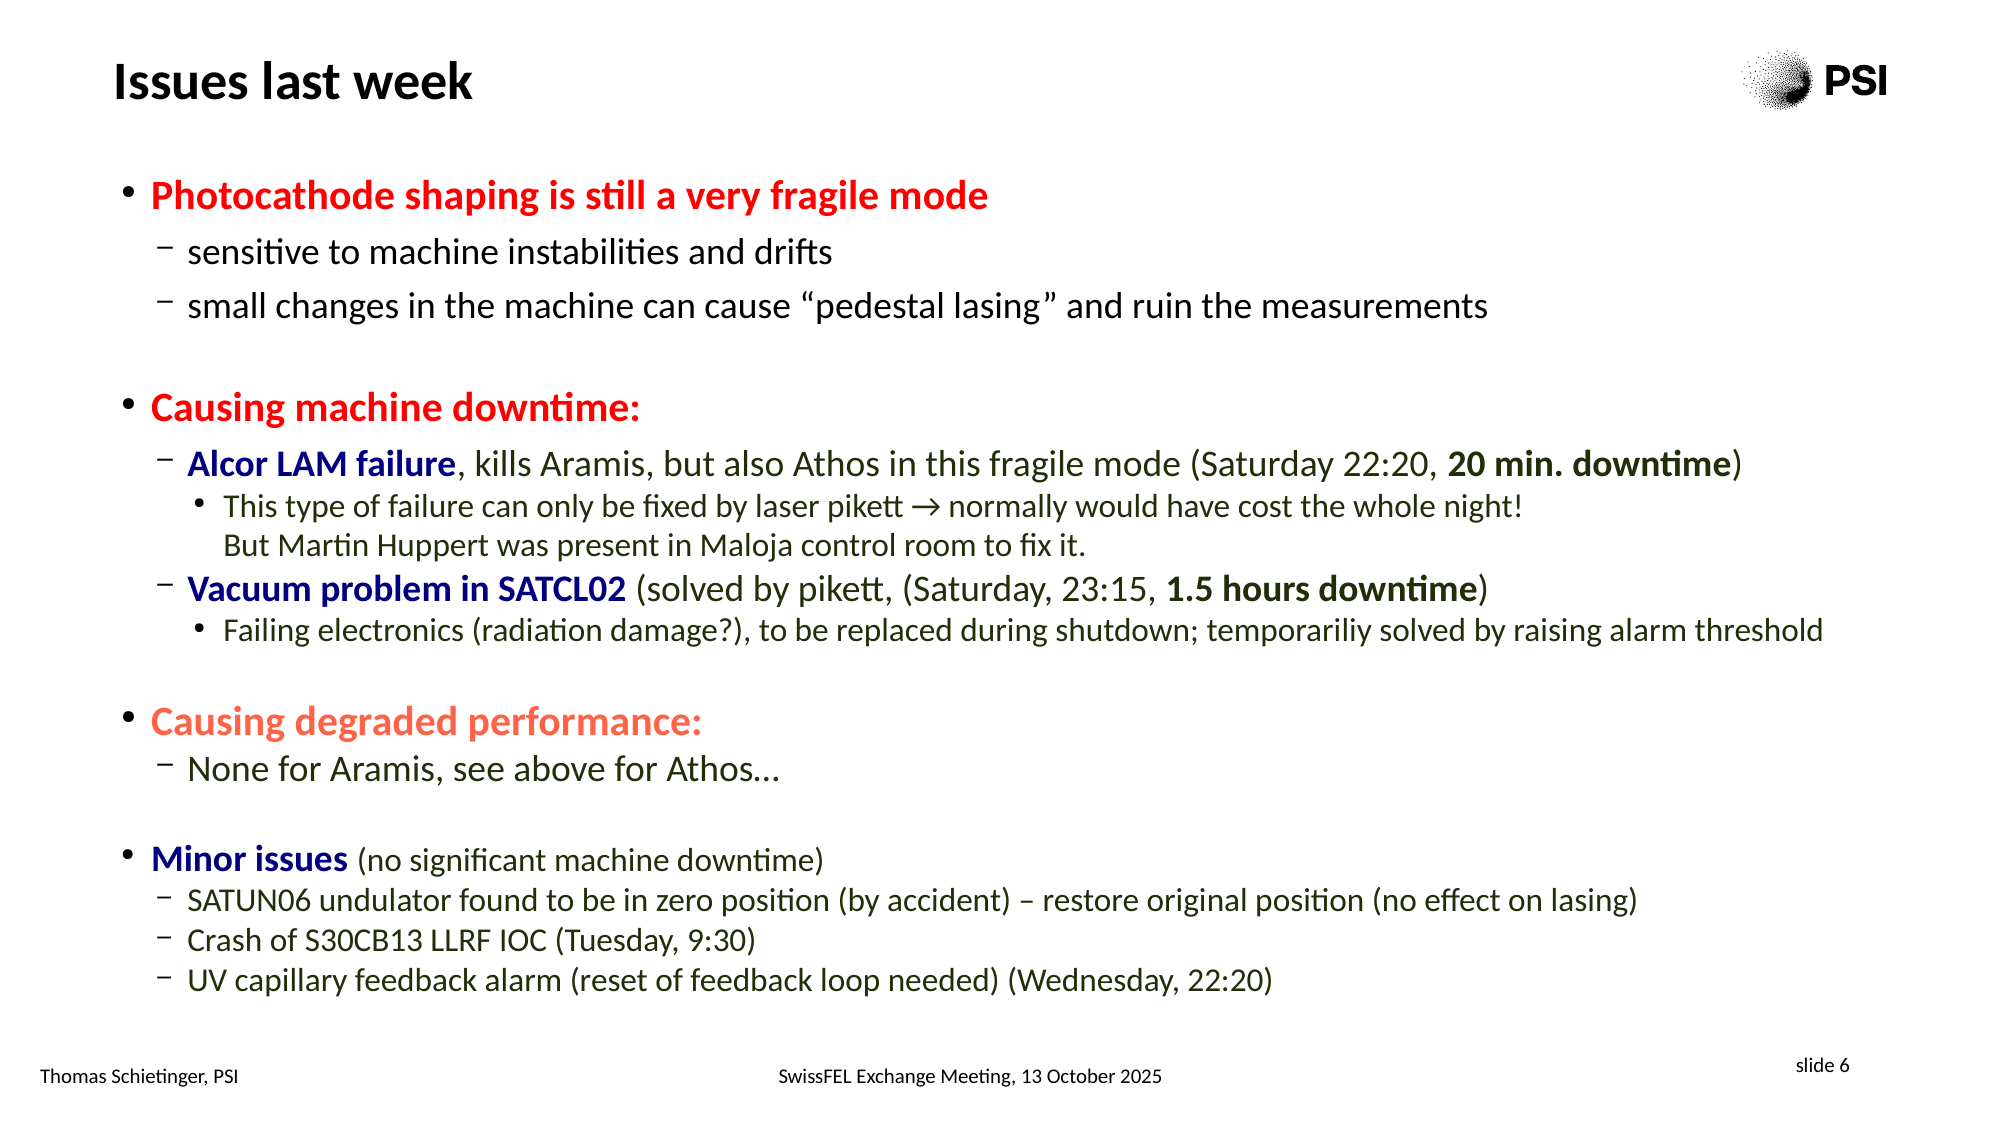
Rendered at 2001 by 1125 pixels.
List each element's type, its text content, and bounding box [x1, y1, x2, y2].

text_box Photocathode shaping is still a very fragile mode sensitive to machine instabilities and drifts small changes in the machine can cause “pedestal lasing” and ruin the measurements Causing machine downtime: Alcor LAM failure, kills Aramis, but also Athos in this fragile mode (Saturday 22:20, 20 min. downtime) This type of failure can only be fixed by laser pikett → normally would have cost the whole night! But Martin Huppert was present in Maloja control room to fix it. Vacuum problem in SATCL02 (solved by pikett, (Saturday, 23:15, 1.5 hours downtime) Failing electronics (radiation damage?), to be replaced during shutdown; temporariliy solved by raising alarm threshold Causing degraded performance: None for Aramis, see above for Athos… Minor issues (no significant machine downtime) SATUN06 undulator found to be in zero position (by accident) – restore original position (no effect on lasing) Crash of S30CB13 LLRF IOC (Tuesday, 9:30) UV capillary feedback alarm (reset of feedback loop needed) (Wednesday, 22:20) [98, 163, 1866, 1038]
title Issues last week [114, 45, 1585, 118]
